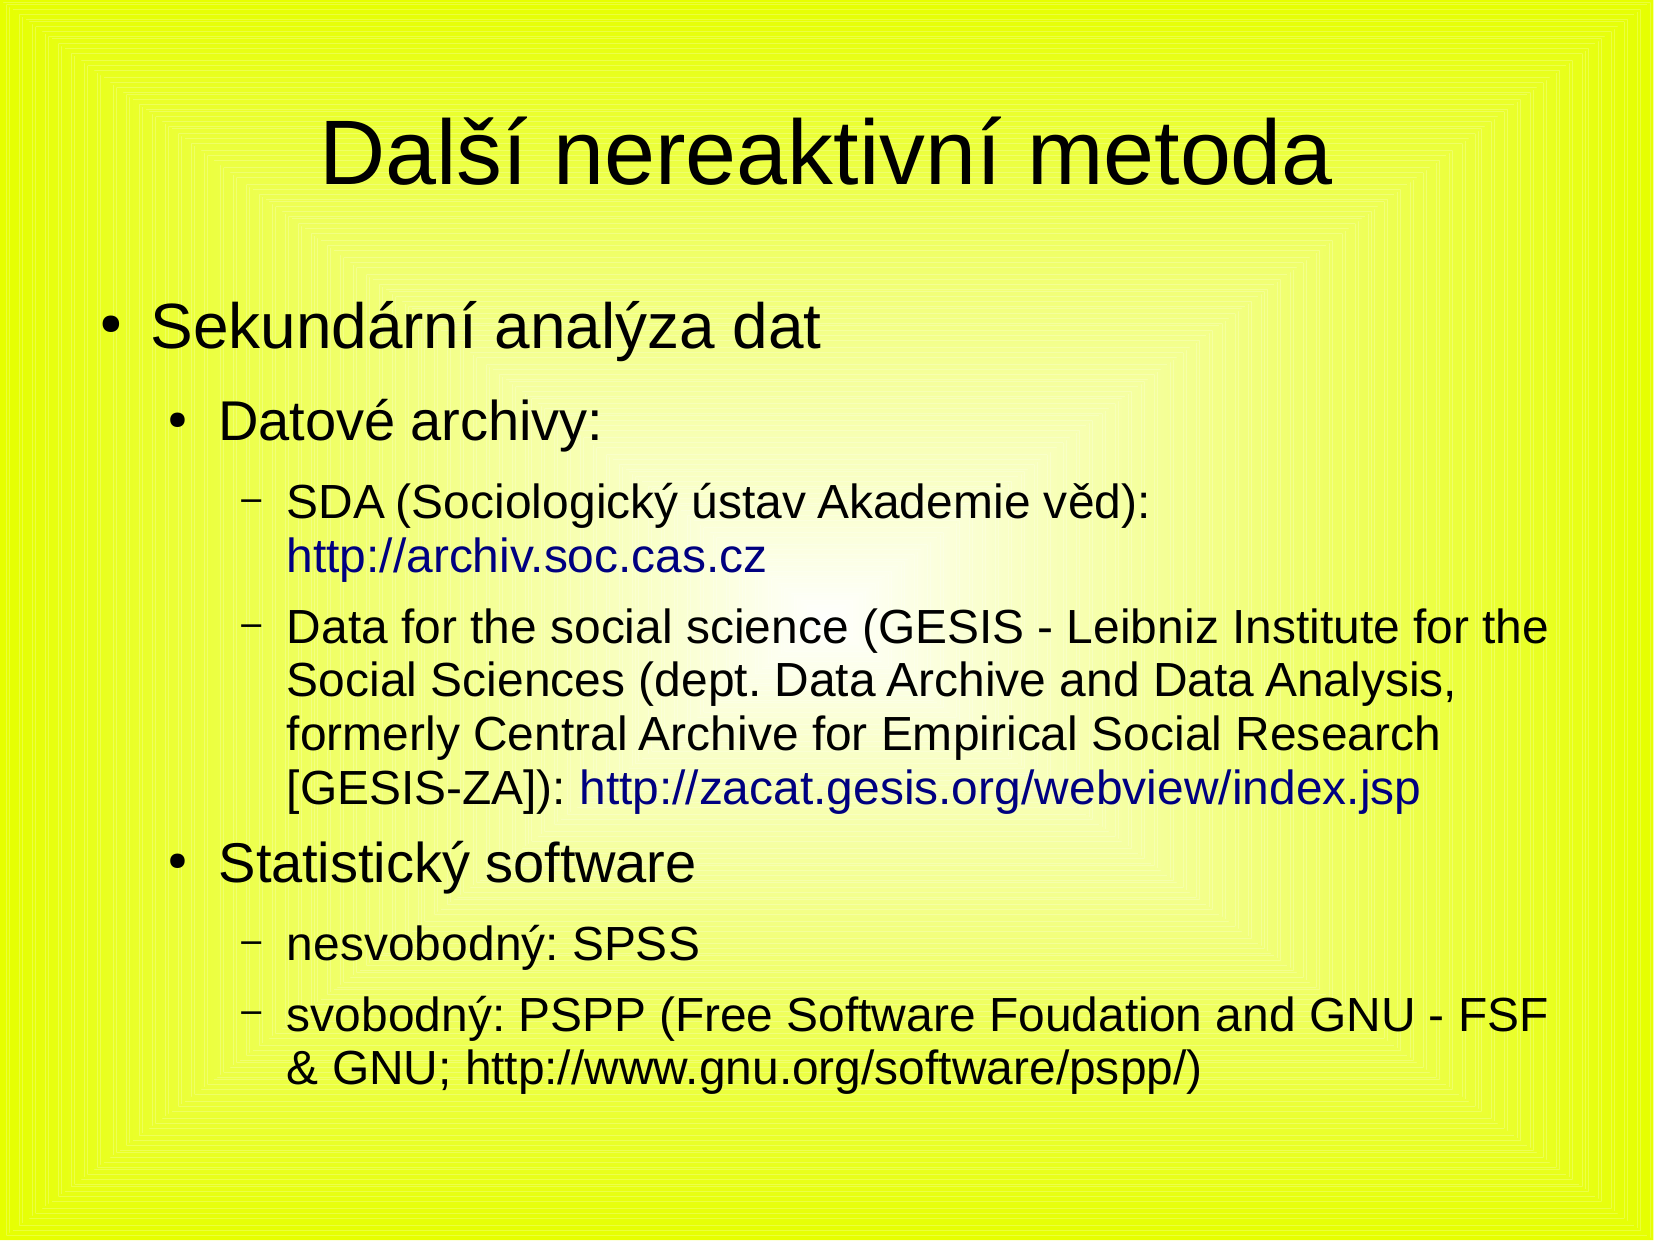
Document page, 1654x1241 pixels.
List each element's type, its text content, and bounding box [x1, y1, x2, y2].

title Další nereaktivní metoda [82, 49, 1571, 257]
list Sekundární analýza dat Datové archivy: SDA (Sociologický ústav Akademie věd): http://archiv.soc.cas.cz Data for the social science (GESIS - Leibniz Institute for the Social Sciences (dept. Data Archive and Data Analysis, formerly Central Archive for Empirical Social Research [GESIS-ZA]): http://zacat.gesis.org/webview/index.jsp Statistický software nesvobodný: SPSS svobodný: PSPP (Free Software Foudation and GNU - FSF & GNU; http://www.gnu.org/software/pspp/) [82, 290, 1571, 1109]
